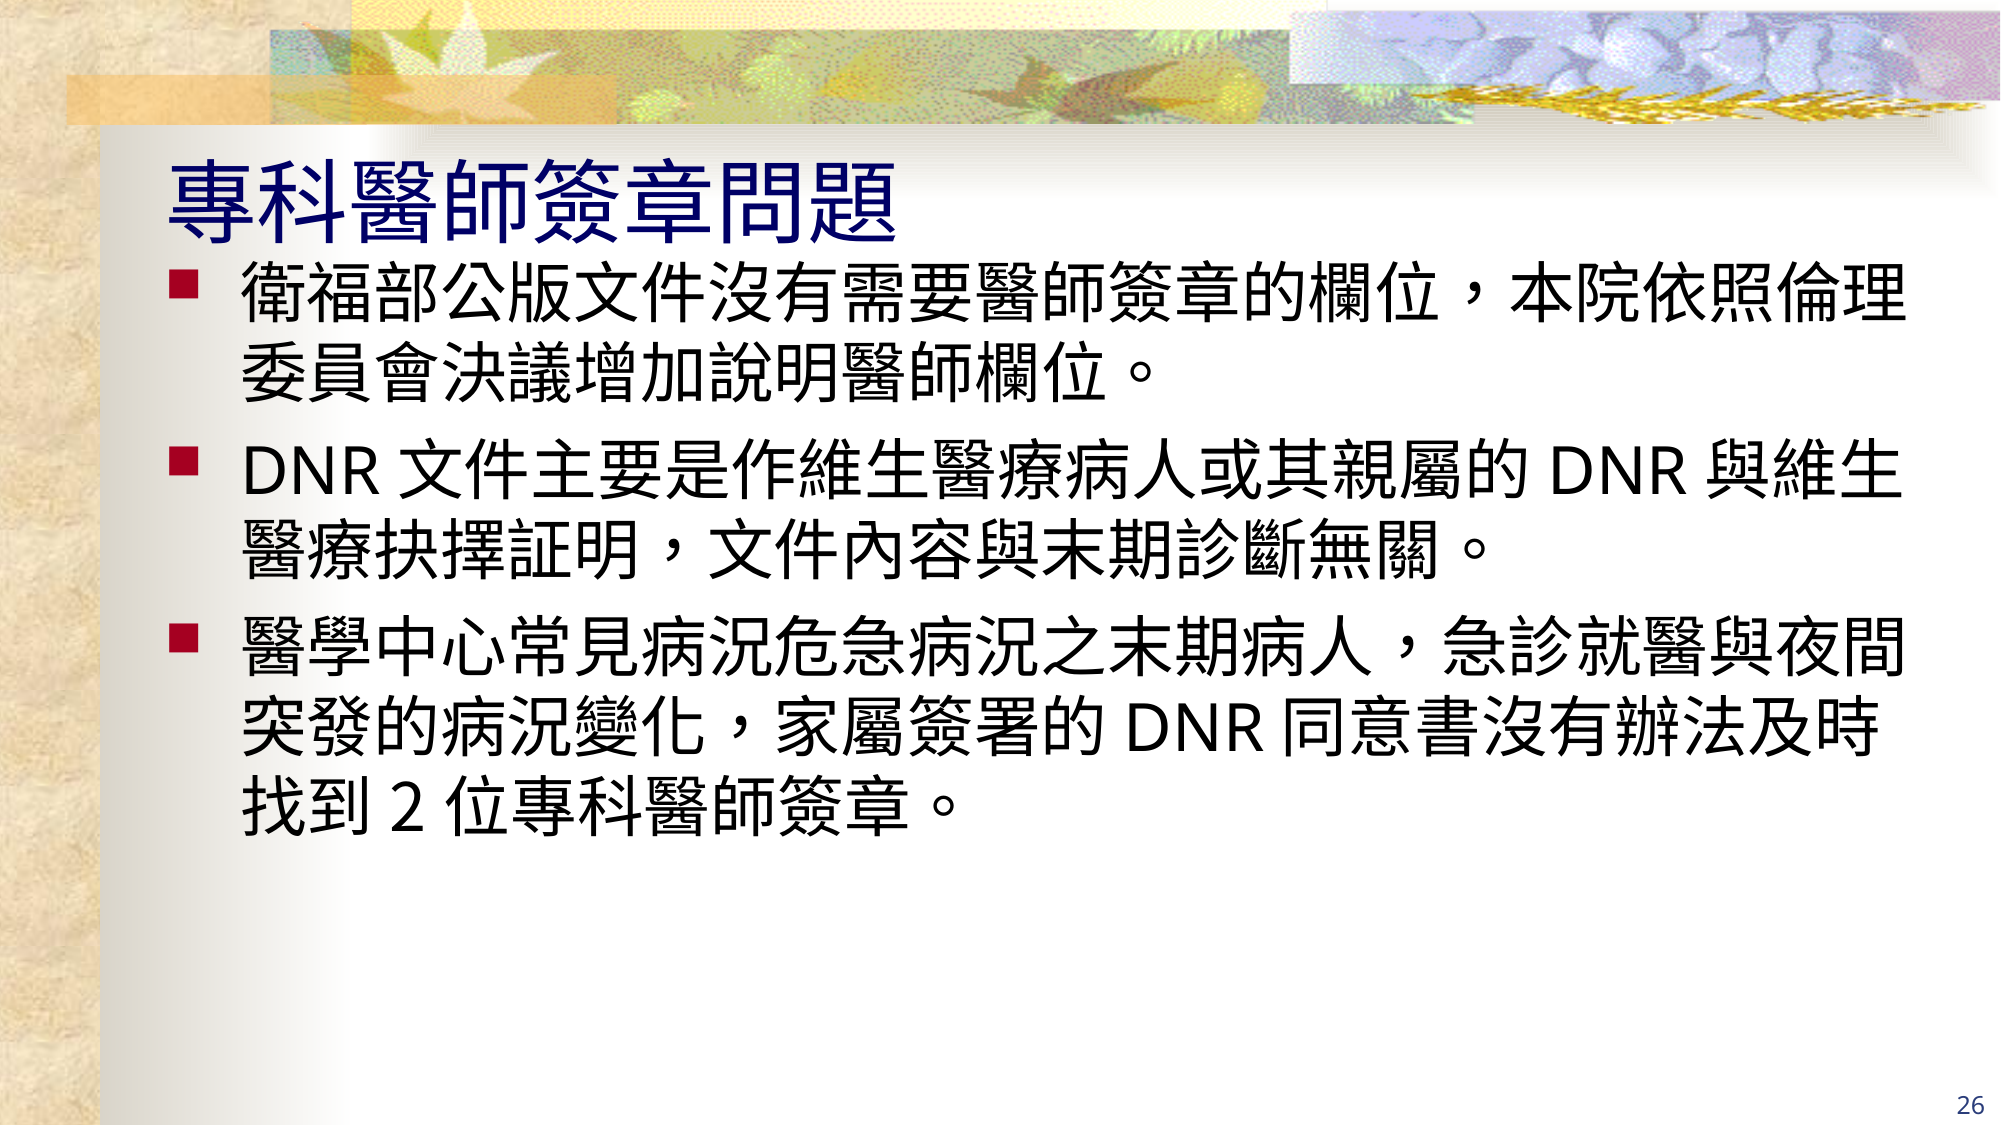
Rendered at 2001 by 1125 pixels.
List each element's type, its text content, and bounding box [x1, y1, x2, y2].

title 專科醫師簽章問題 [150, 137, 1934, 232]
picture [0, 0, 2001, 1125]
text_box 26 [1799, 1052, 2001, 1125]
list 衛福部公版文件沒有需要醫師簽章的欄位，本院依照倫理委員會決議增加說明醫師欄位。 DNR文件主要是作維生醫療病人或其親屬的DNR與維生醫療抉擇証明，文件內容與末期診斷無關。 醫學中心常見病況危急病況之末期病人，急診就醫與夜間突發的病況變化，家屬簽署的DNR同意書沒有辦法及時找到2位專科醫師簽章。 [150, 243, 1934, 1020]
